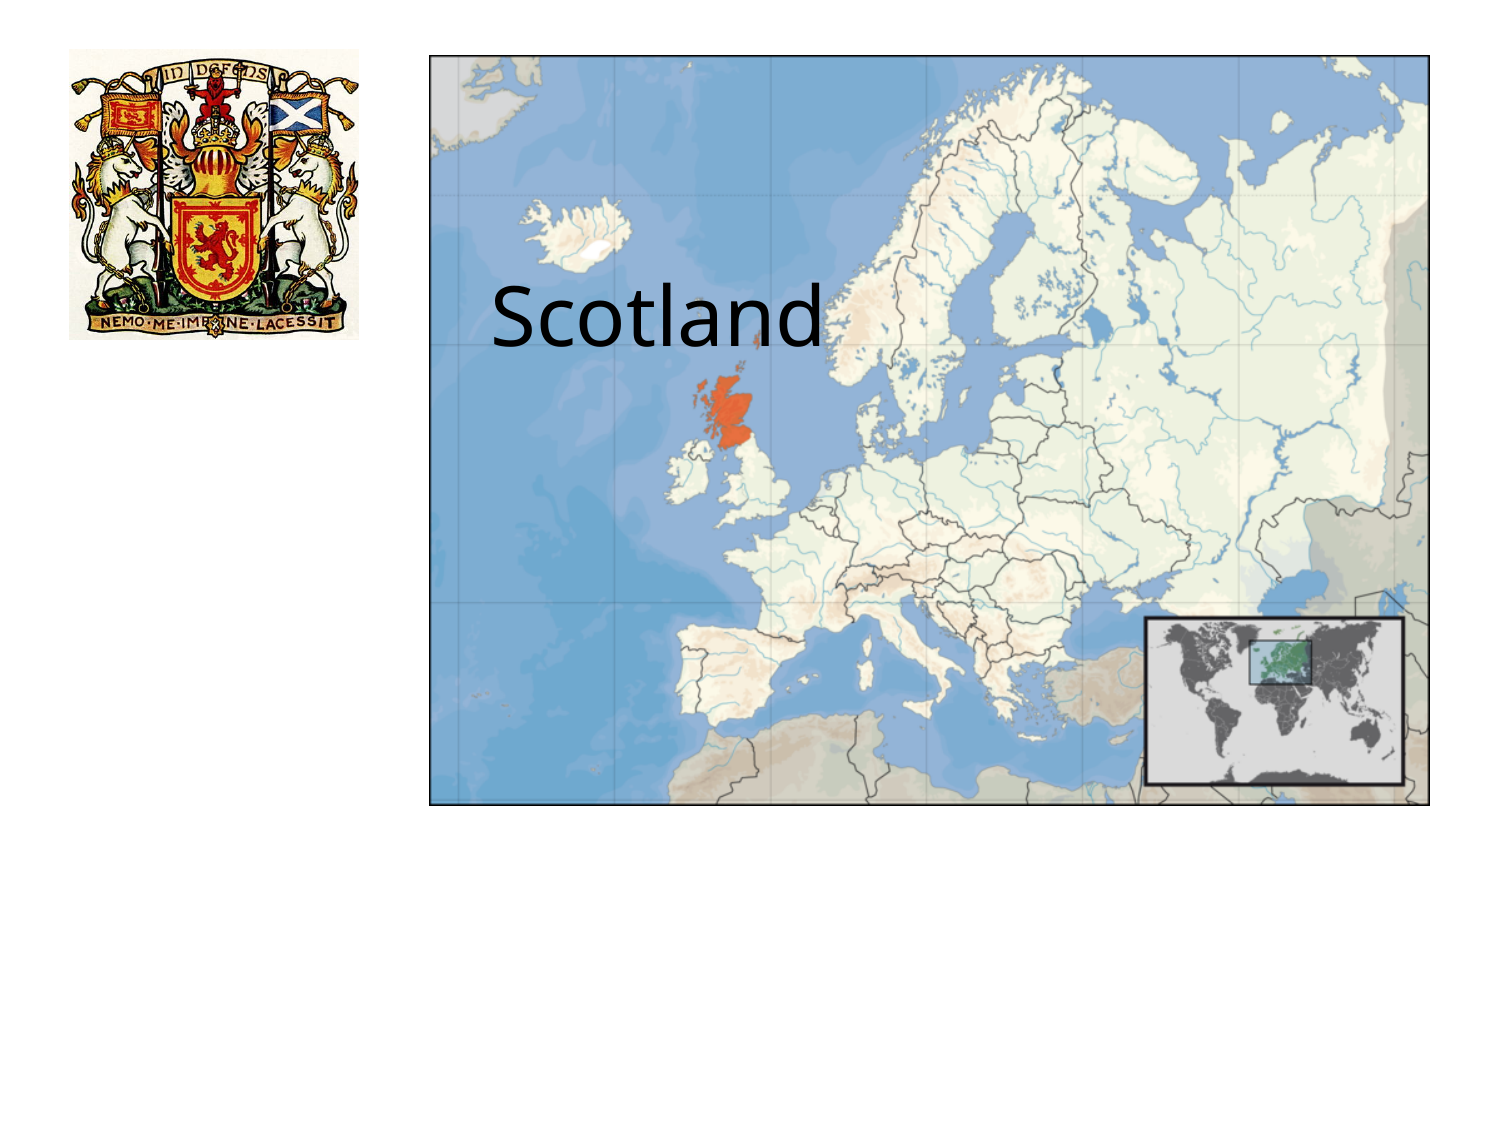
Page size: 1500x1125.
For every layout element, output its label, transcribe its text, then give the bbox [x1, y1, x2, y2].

picture [429, 55, 1430, 806]
text_box Scotland [475, 256, 865, 372]
picture [69, 49, 359, 340]
